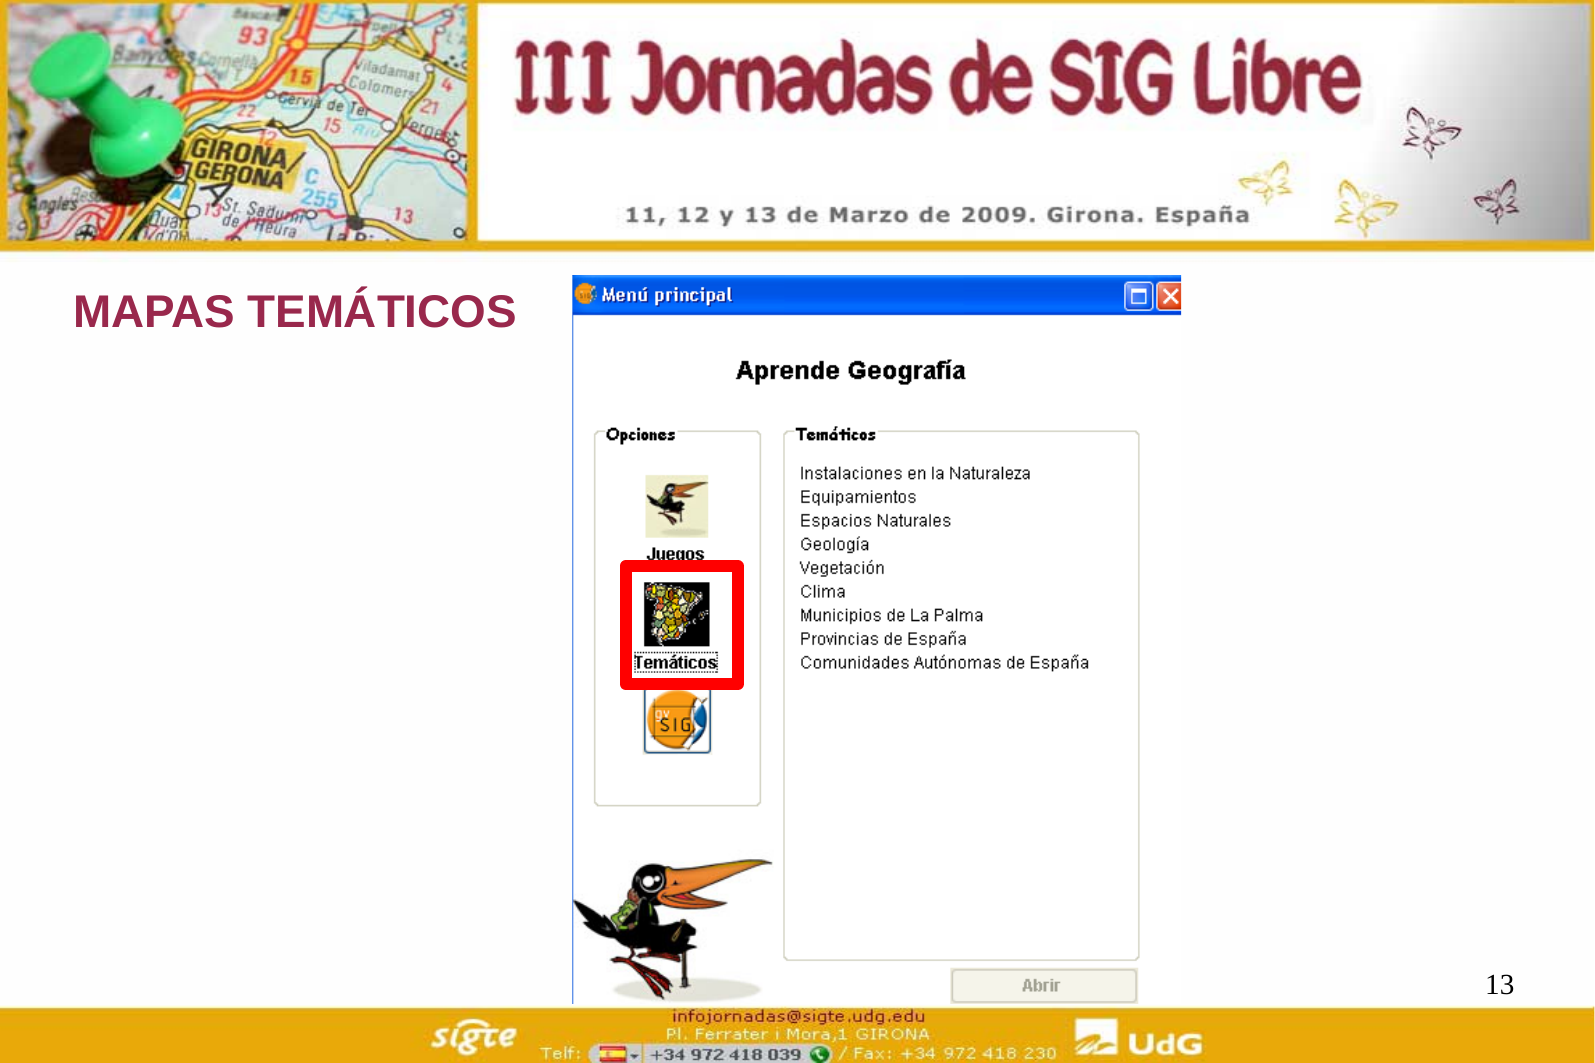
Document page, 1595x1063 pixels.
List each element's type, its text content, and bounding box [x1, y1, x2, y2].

text_box MAPAS TEMÁTICOS [58, 278, 567, 389]
picture [0, 0, 1595, 1063]
